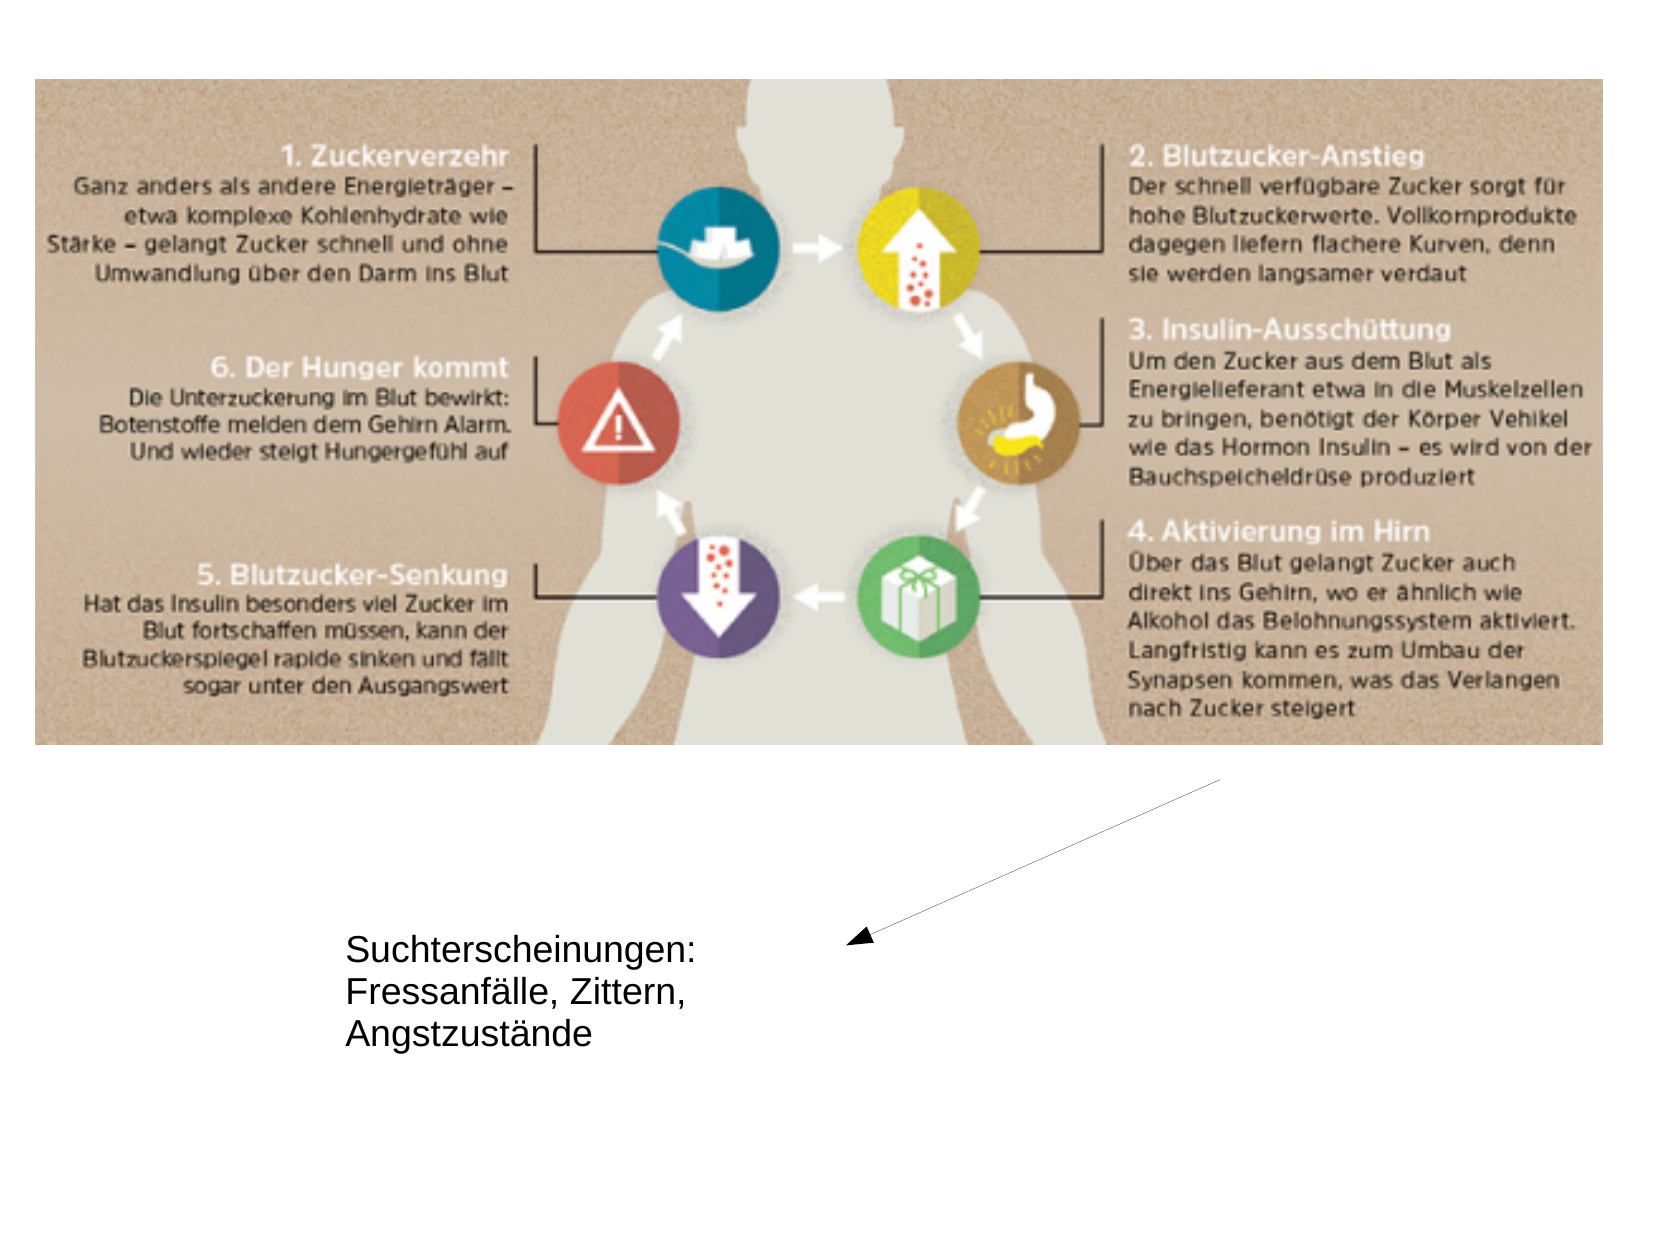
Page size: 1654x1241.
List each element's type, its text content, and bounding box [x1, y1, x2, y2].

picture [0, 0, 1654, 1241]
text_box Suchterscheinungen: Fressanfälle, Zittern, Angstzustände [330, 921, 756, 1075]
